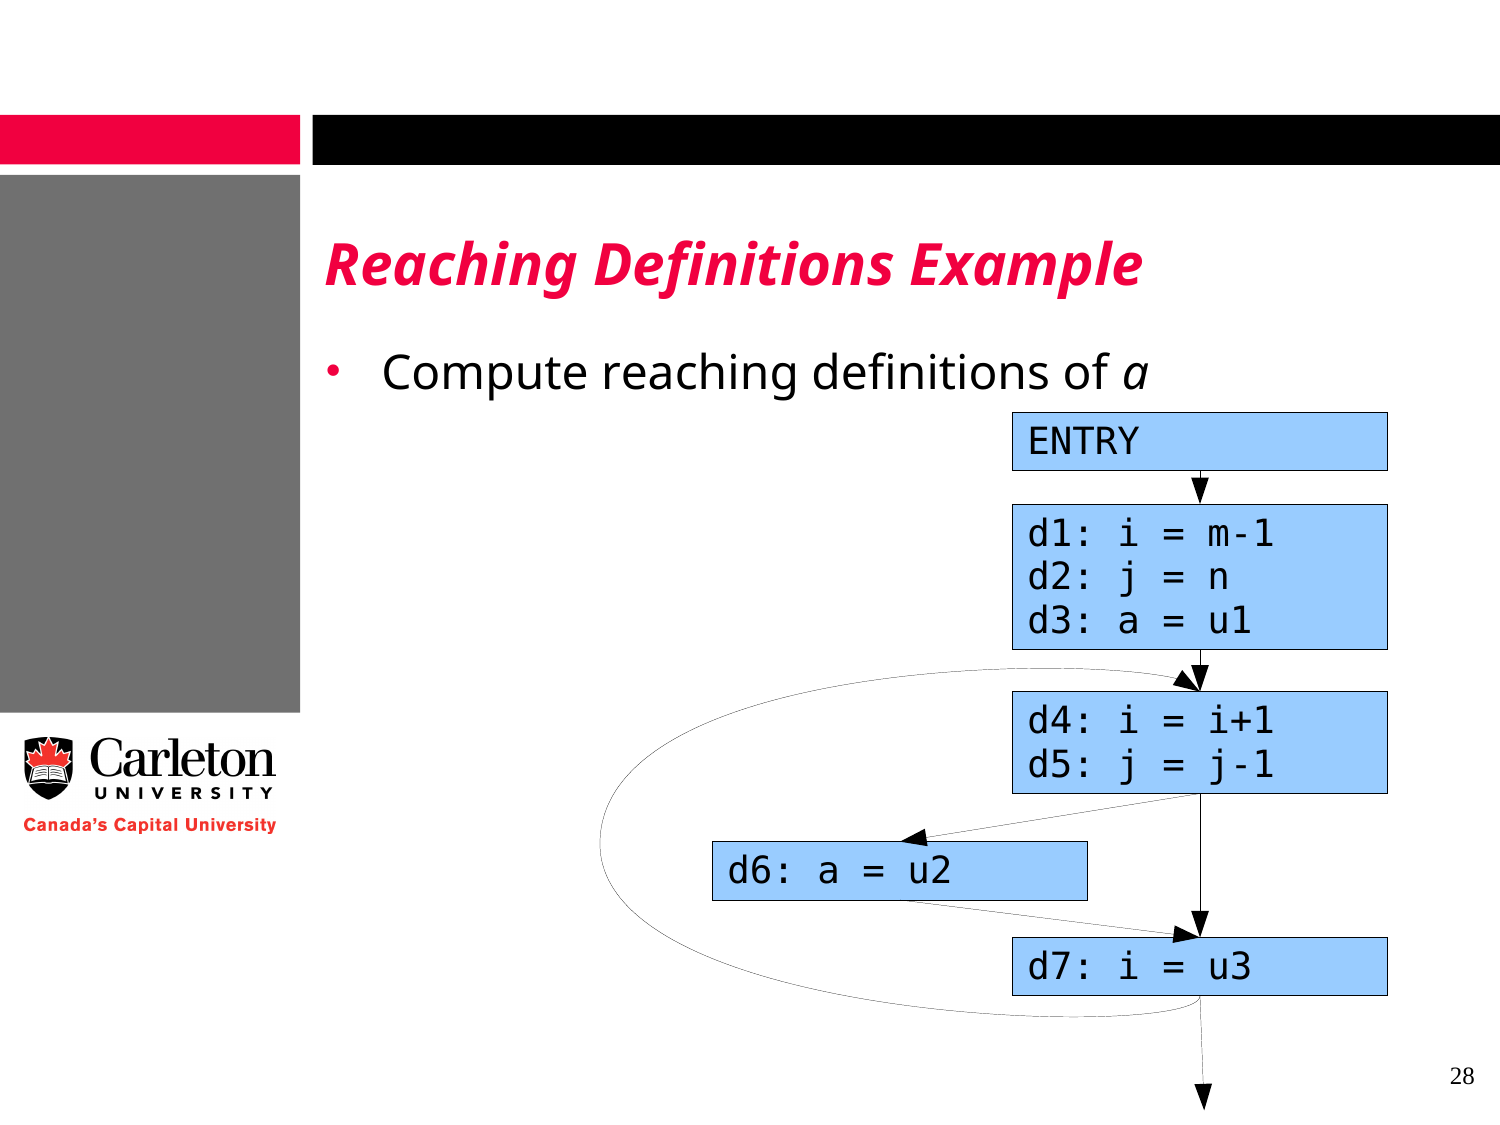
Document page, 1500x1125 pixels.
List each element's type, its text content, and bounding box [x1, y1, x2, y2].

title Reaching Definitions Example [324, 187, 1450, 324]
picture [24, 737, 276, 834]
list Compute reaching definitions of a [324, 324, 1450, 1036]
